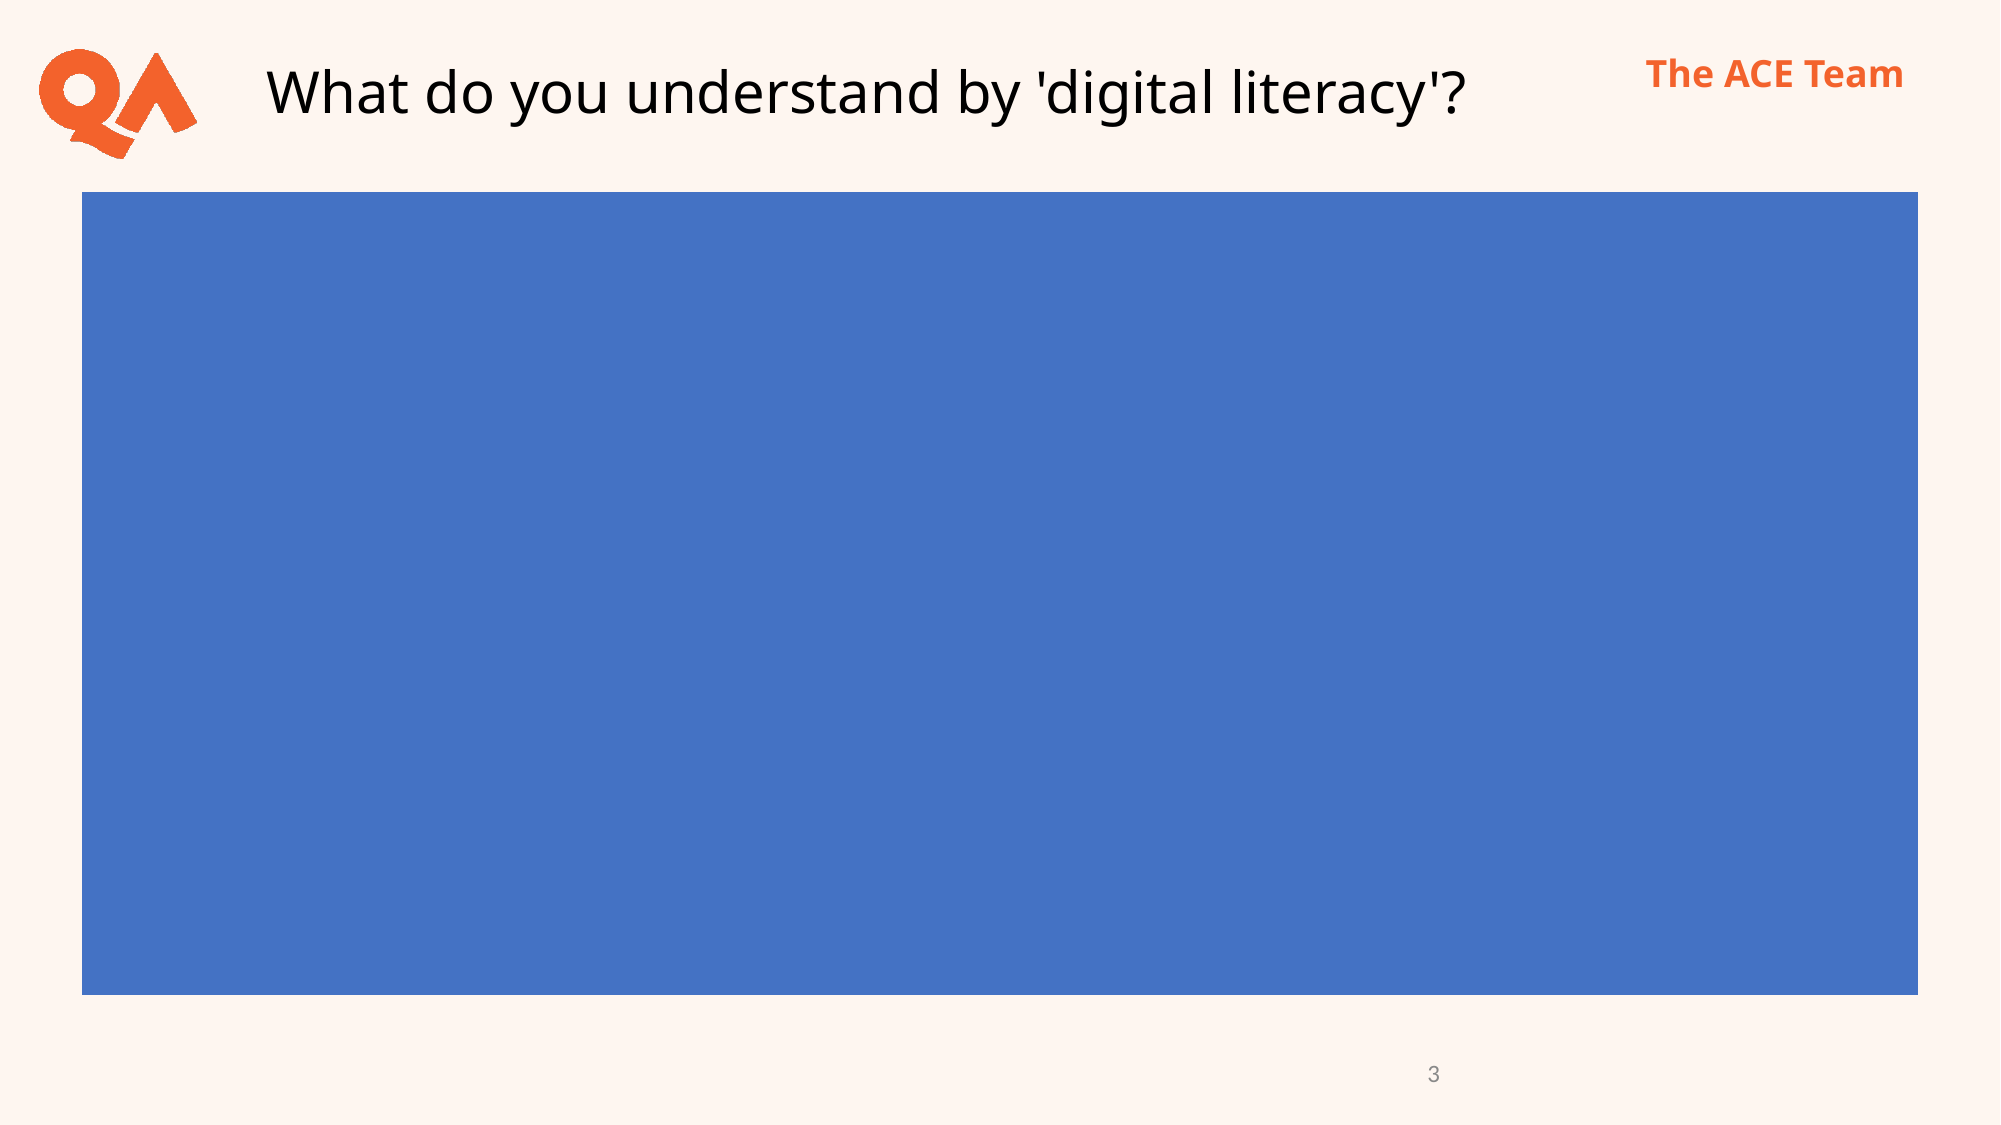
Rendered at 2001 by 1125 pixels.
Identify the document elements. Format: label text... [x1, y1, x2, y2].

table_cell [82, 652, 1000, 738]
title What do you understand by 'digital literacy'? [251, 32, 1627, 157]
table_cell [82, 917, 1000, 995]
table_cell [1000, 823, 1918, 917]
table_cell [82, 823, 1000, 917]
table_cell [82, 738, 1000, 823]
table_cell [1000, 565, 1918, 652]
table_cell [1000, 917, 1918, 995]
table_header [82, 192, 1000, 285]
text_box [1412, 1042, 1863, 1103]
table_cell [1000, 472, 1918, 565]
table_cell [1000, 652, 1918, 738]
table_cell [1000, 379, 1918, 472]
table_cell [1000, 738, 1918, 823]
table_cell [82, 472, 1000, 565]
table_cell [1000, 285, 1918, 379]
table_cell [82, 565, 1000, 652]
table_cell [82, 379, 1000, 472]
table_cell [82, 285, 1000, 379]
table_header [1000, 192, 1918, 285]
